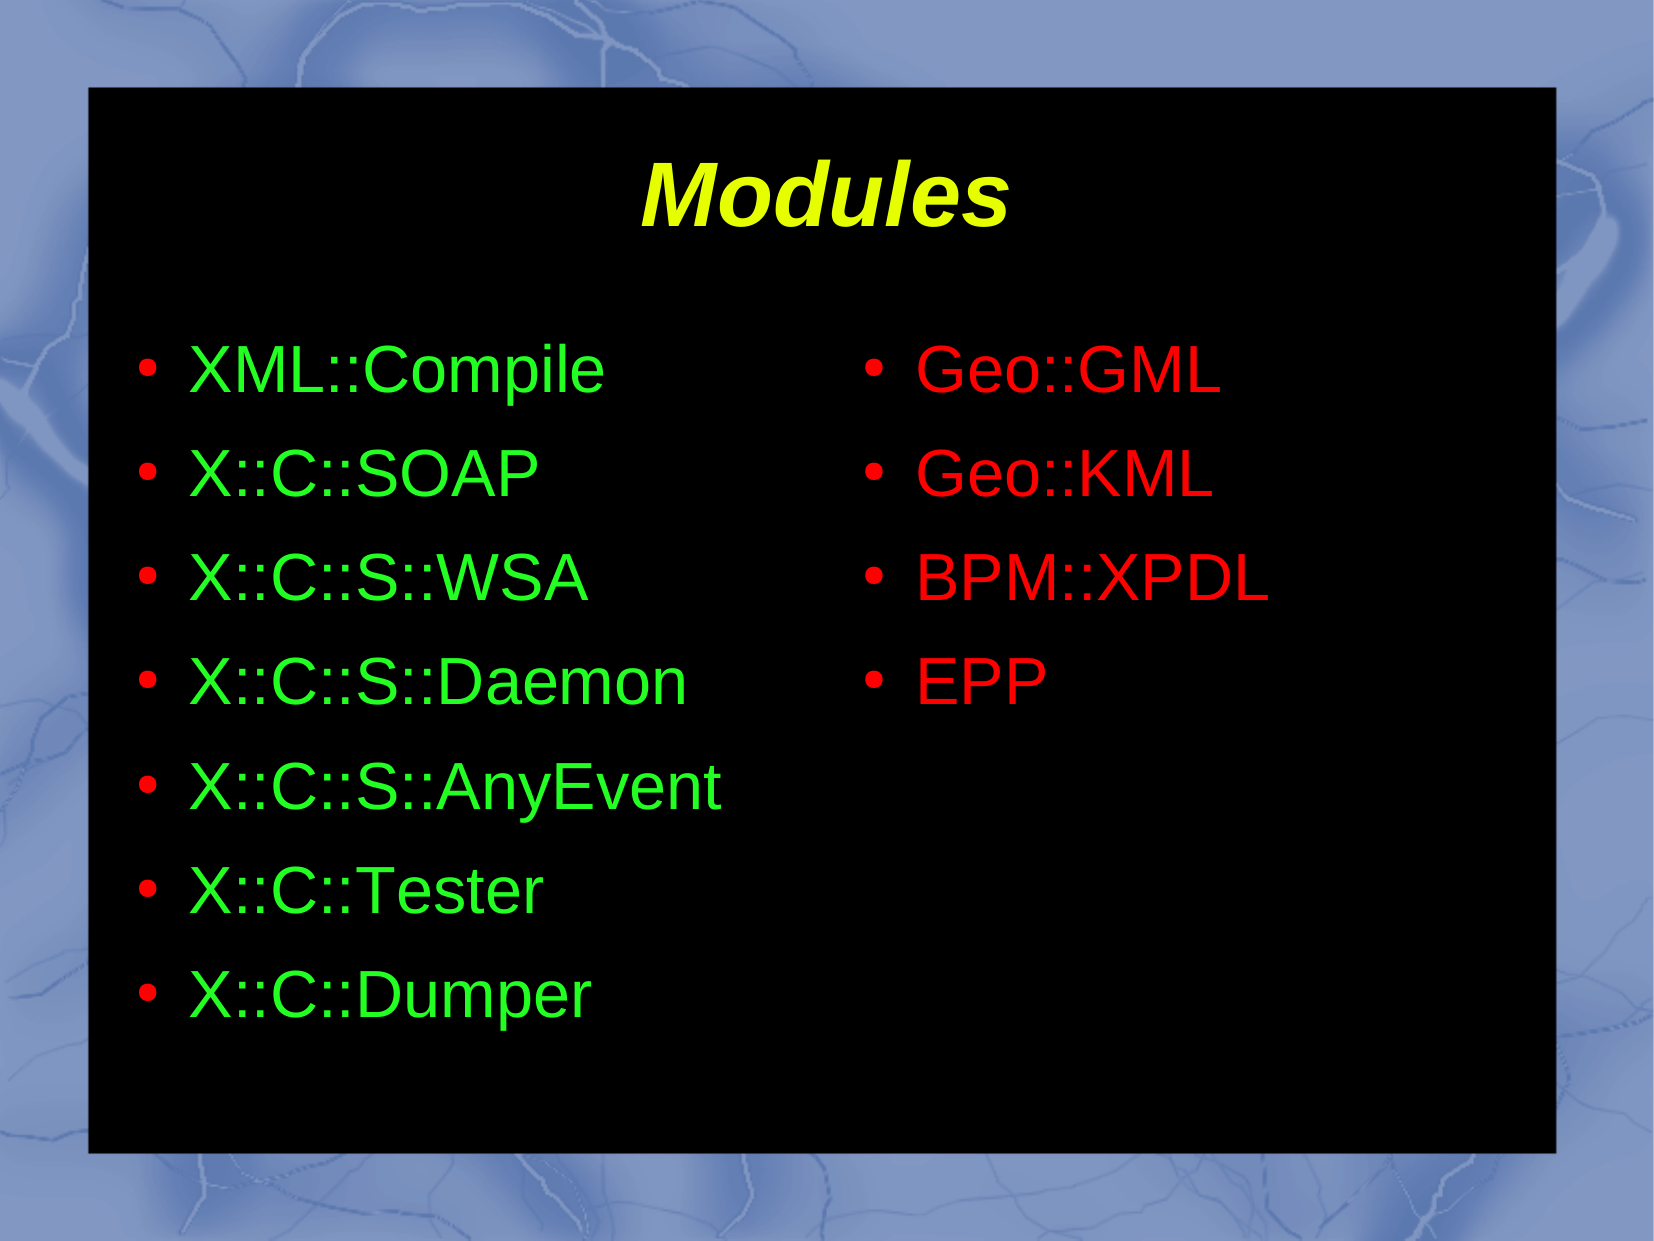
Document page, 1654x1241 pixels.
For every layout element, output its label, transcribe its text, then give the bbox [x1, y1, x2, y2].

list XML::Compile X::C::SOAP X::C::S::WSA X::C::S::Daemon X::C::S::AnyEvent X::C::Tester X::C::Dumper [118, 331, 810, 1151]
picture [0, 0, 1654, 1241]
title Modules [118, 90, 1536, 298]
list Geo::GML Geo::KML BPM::XPDL EPP [844, 331, 1536, 1136]
